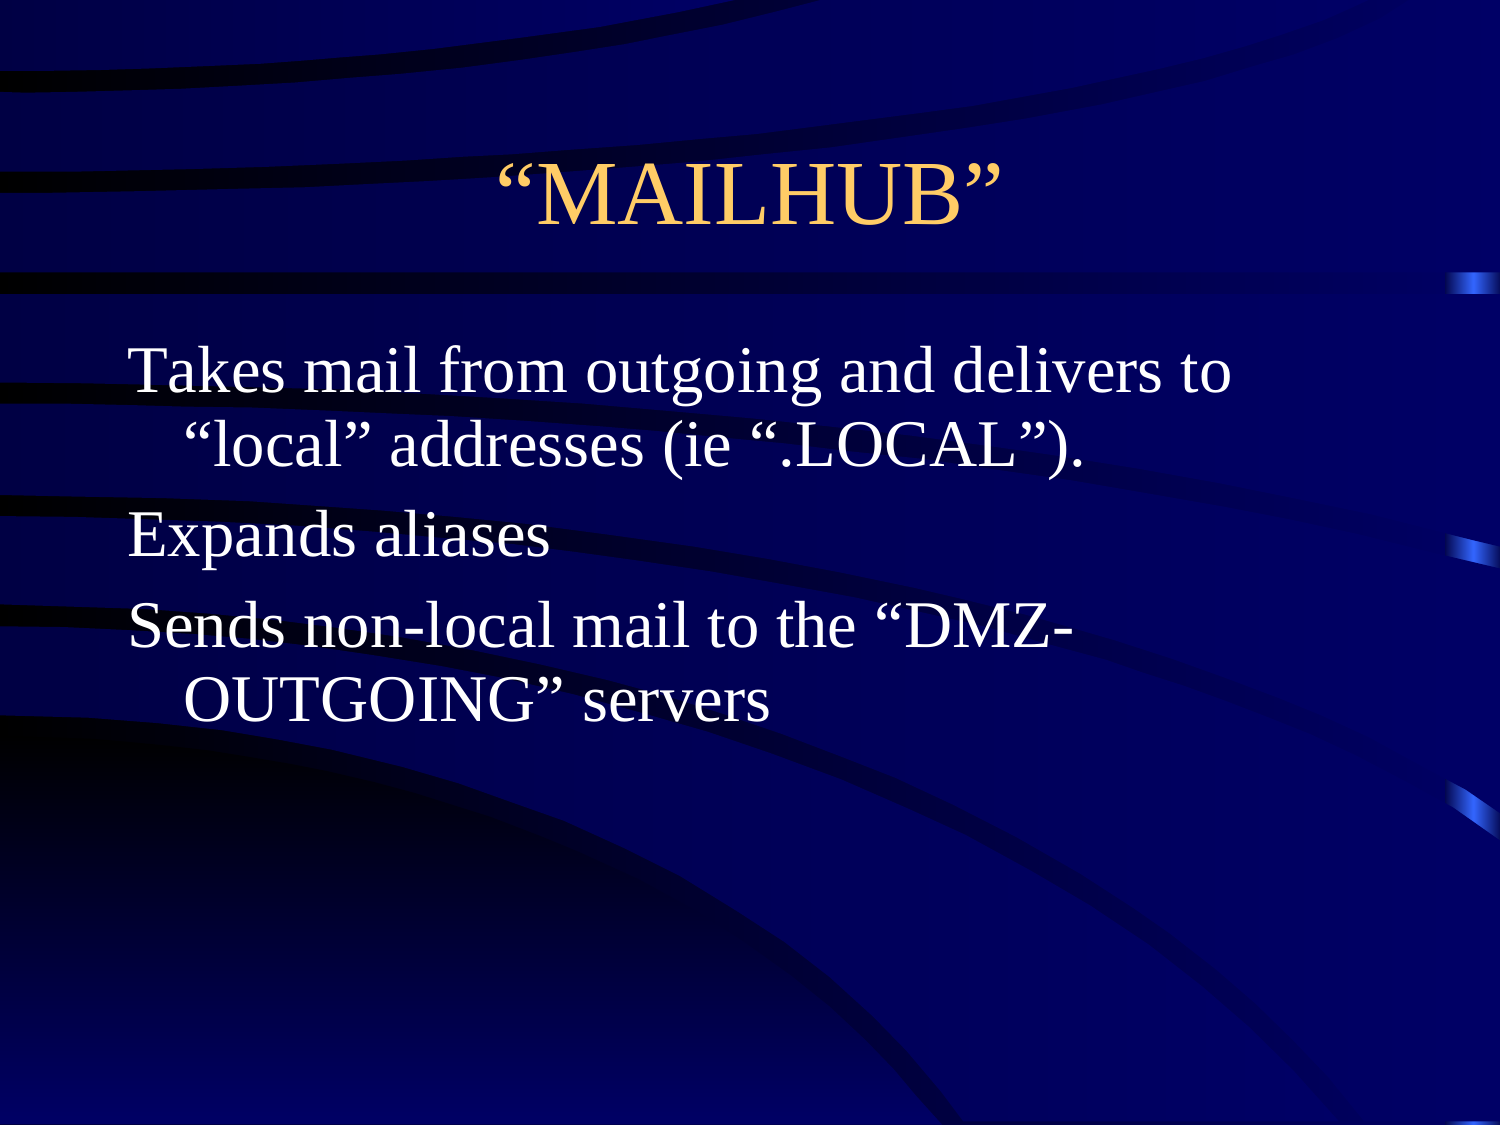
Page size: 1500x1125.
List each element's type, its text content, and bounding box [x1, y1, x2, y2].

list Takes mail from outgoing and delivers to “local” addresses (ie “.LOCAL”). Expands aliases Sends non-local mail to the “DMZ-OUTGOING” servers [112, 324, 1388, 1001]
title “MAILHUB” [112, 99, 1388, 288]
